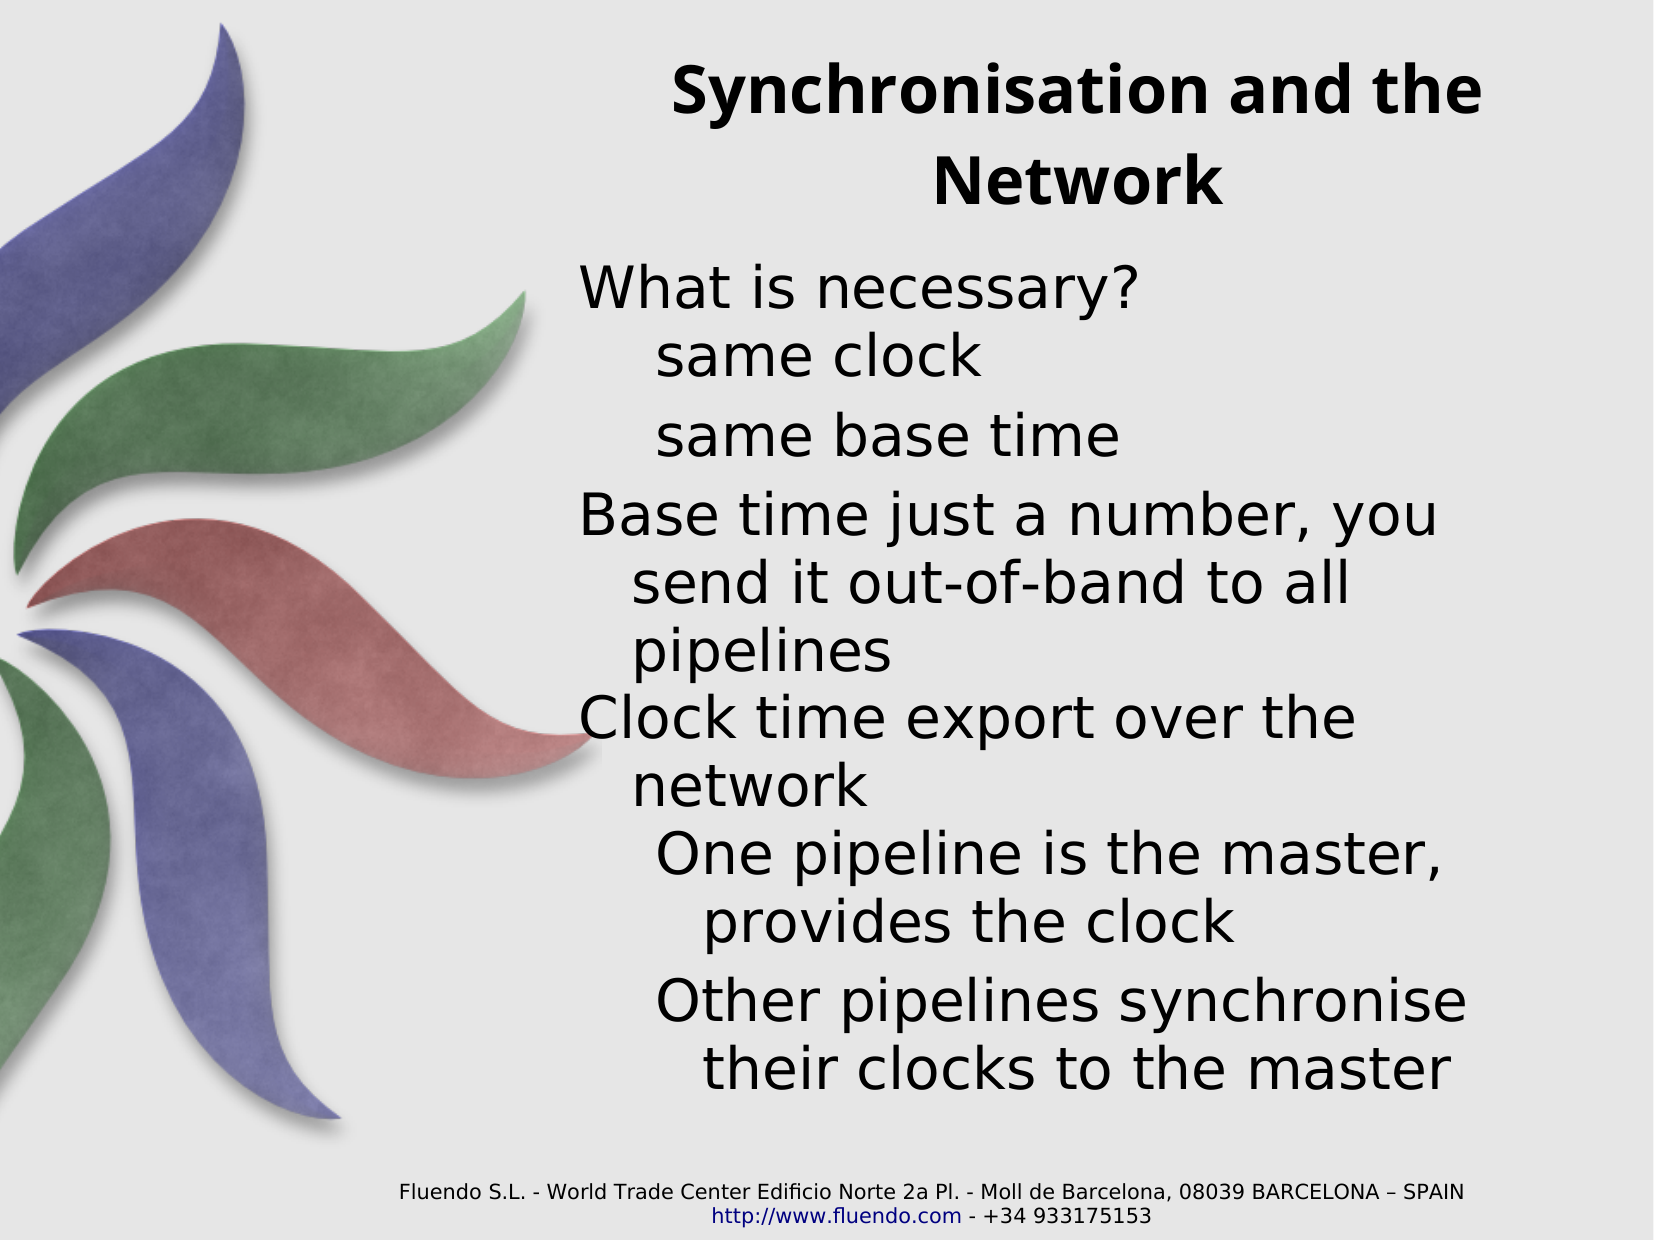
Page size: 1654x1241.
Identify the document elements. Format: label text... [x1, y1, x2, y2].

picture [597, 1189, 602, 1198]
list What is necessary? same clock same base time Base time just a number, you send it out-of-band to all pipelines Clock time export over the network One pipeline is the master, provides the clock Other pipelines synchronise their clocks to the master [561, 236, 1595, 1123]
title Synchronisation and the Network [561, 52, 1595, 214]
picture [0, 1, 602, 1241]
